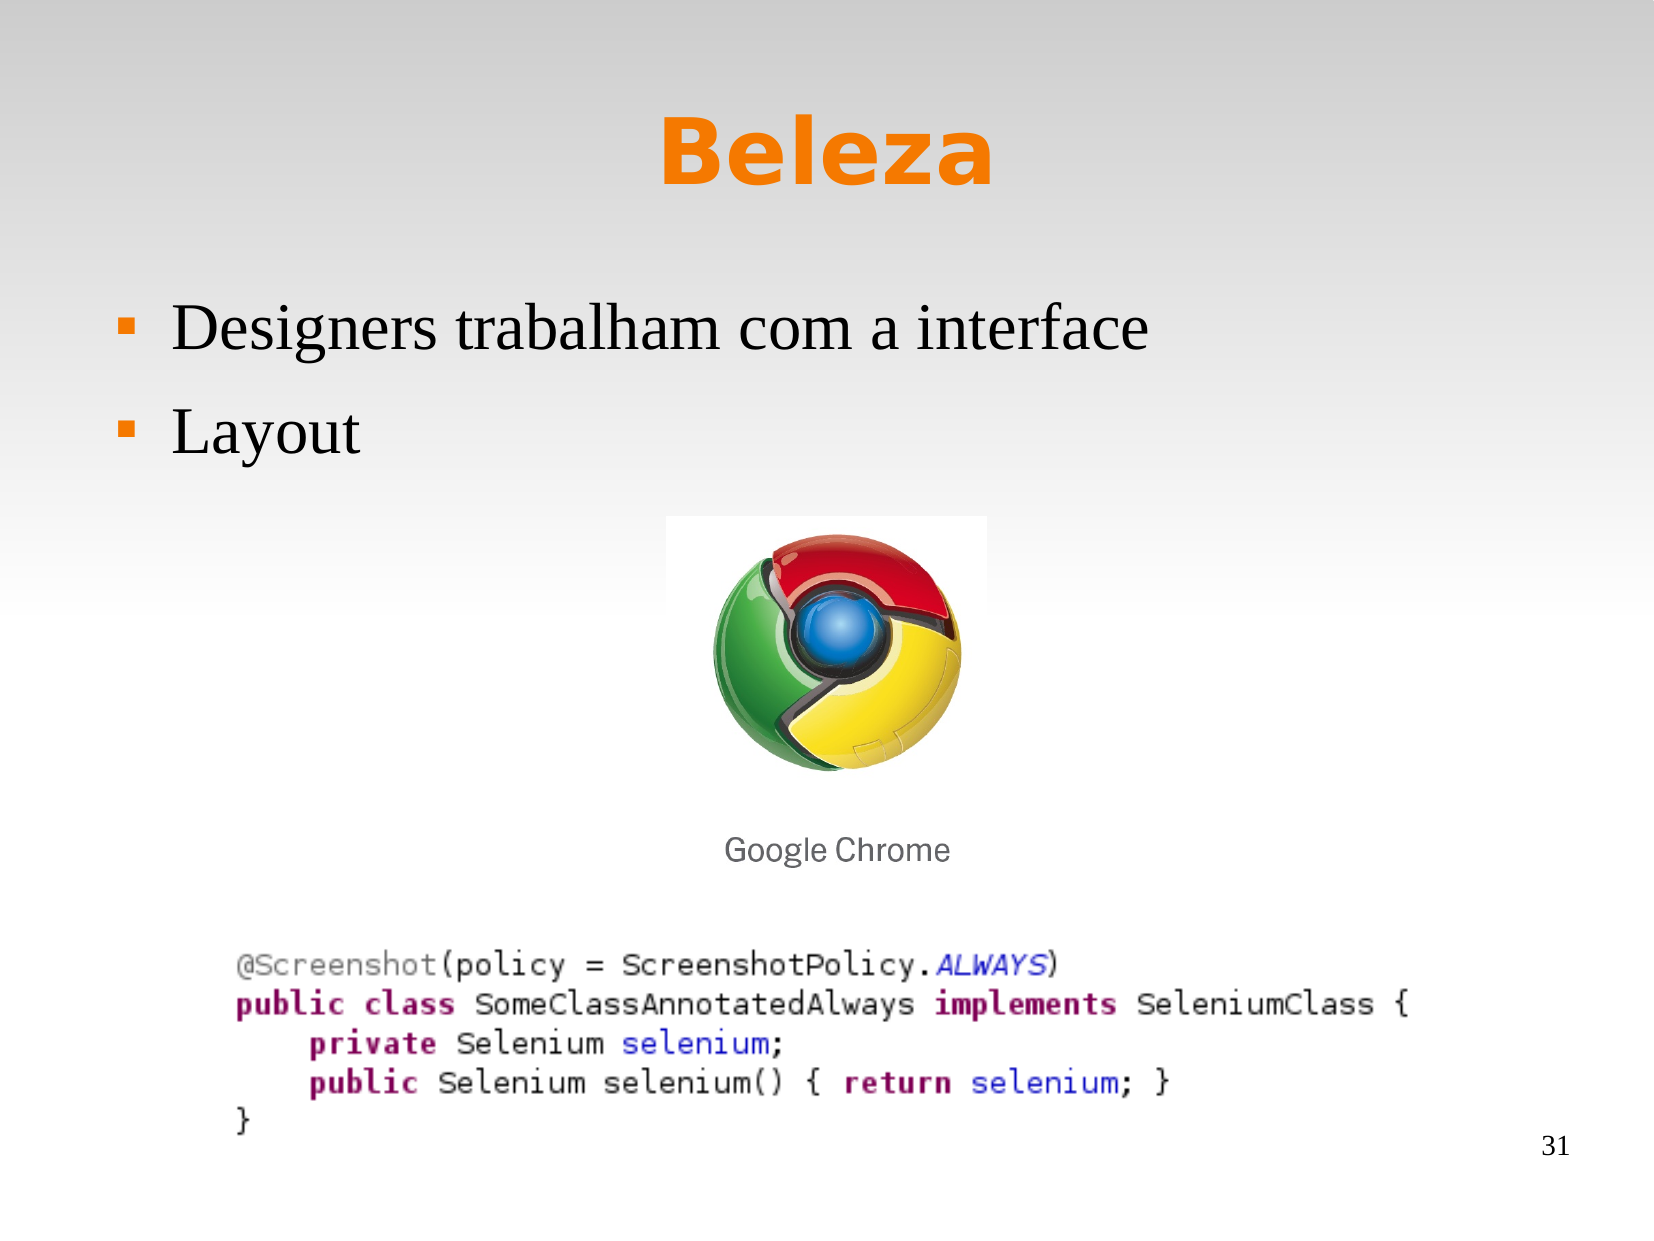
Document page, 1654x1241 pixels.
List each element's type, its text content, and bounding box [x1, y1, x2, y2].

picture [666, 516, 987, 884]
title Beleza [82, 49, 1571, 257]
list Designers trabalham com a interface Layout [82, 290, 1571, 1109]
picture [229, 941, 1424, 1154]
